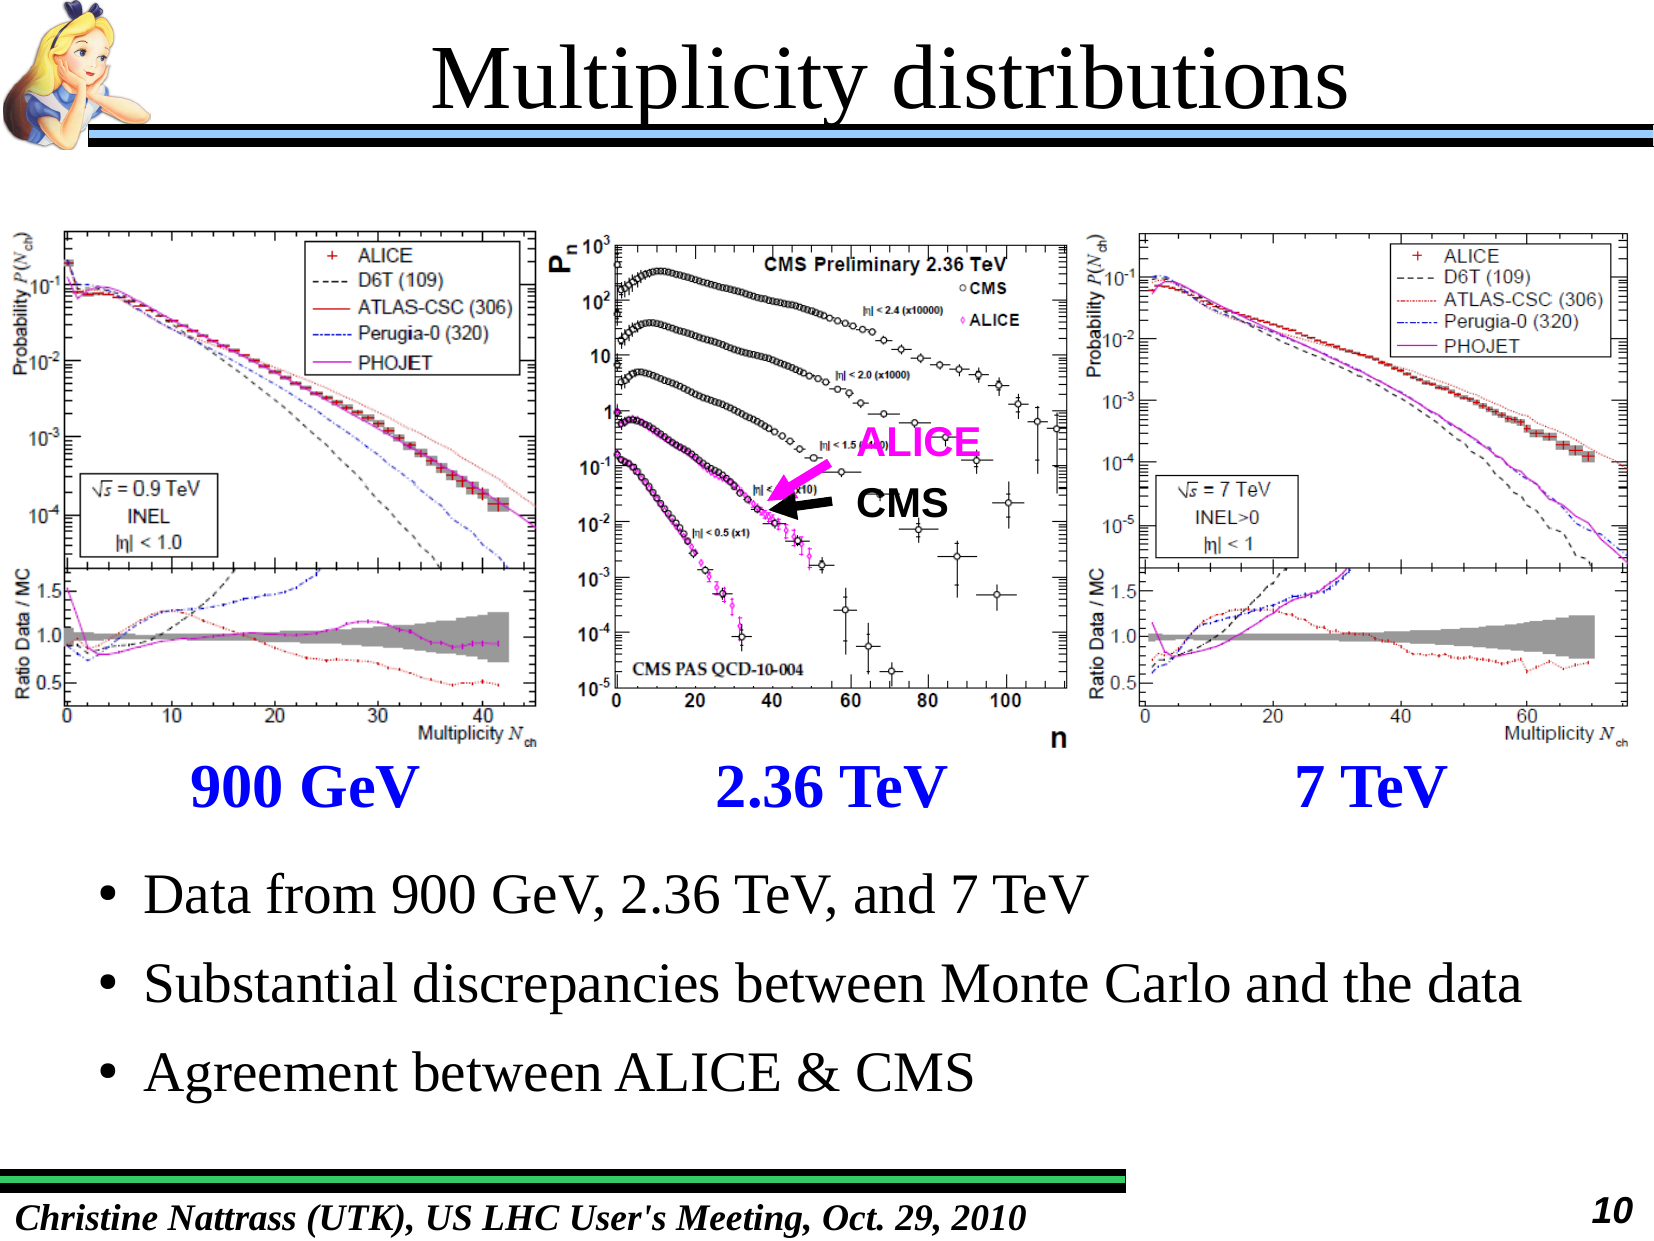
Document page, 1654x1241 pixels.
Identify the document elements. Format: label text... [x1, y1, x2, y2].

text_box 10 [1572, 1182, 1648, 1240]
picture [1, 221, 545, 747]
text_box ALICE CMS [841, 413, 997, 534]
text_box 7 TeV [1279, 744, 1618, 829]
picture [3, 0, 151, 150]
text_box 900 GeV [175, 744, 513, 829]
picture [546, 224, 1647, 751]
text_box 2.36 TeV [701, 744, 1039, 829]
title Multiplicity distributions [147, 8, 1636, 147]
list Data from 900 GeV, 2.36 TeV, and 7 TeV Substantial discrepancies between Monte Carlo and the data Agreement between ALICE & CMS [82, 862, 1571, 1109]
